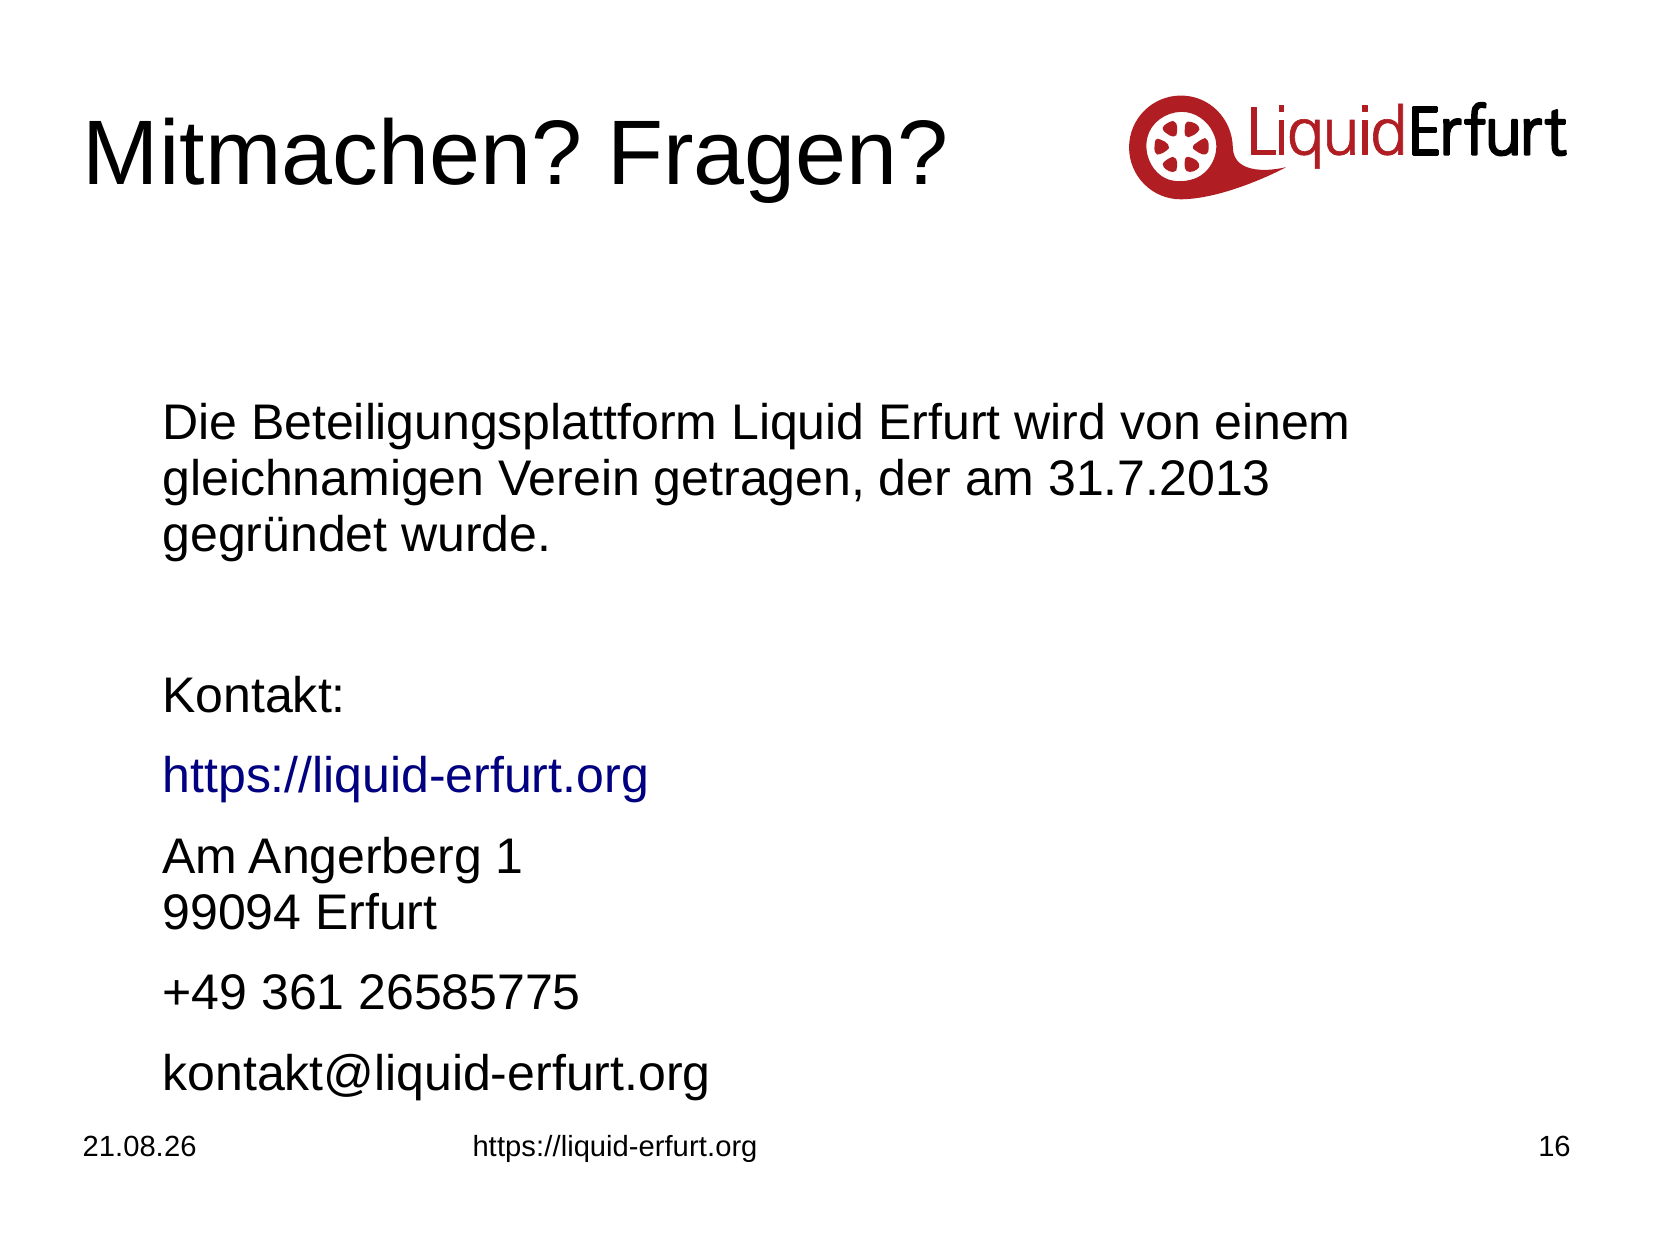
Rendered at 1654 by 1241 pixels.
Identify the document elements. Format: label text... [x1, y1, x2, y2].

title Mitmachen? Fragen? [82, 49, 1571, 257]
text_box Die Beteiligungsplattform Liquid Erfurt wird von einem gleichnamigen Verein getragen, der am 31.7.2013 gegründet wurde. Kontakt: https://liquid-erfurt.org Am Angerberg 1 99094 Erfurt +49 361 26585775 kontakt@liquid-erfurt.org [147, 387, 1371, 1172]
